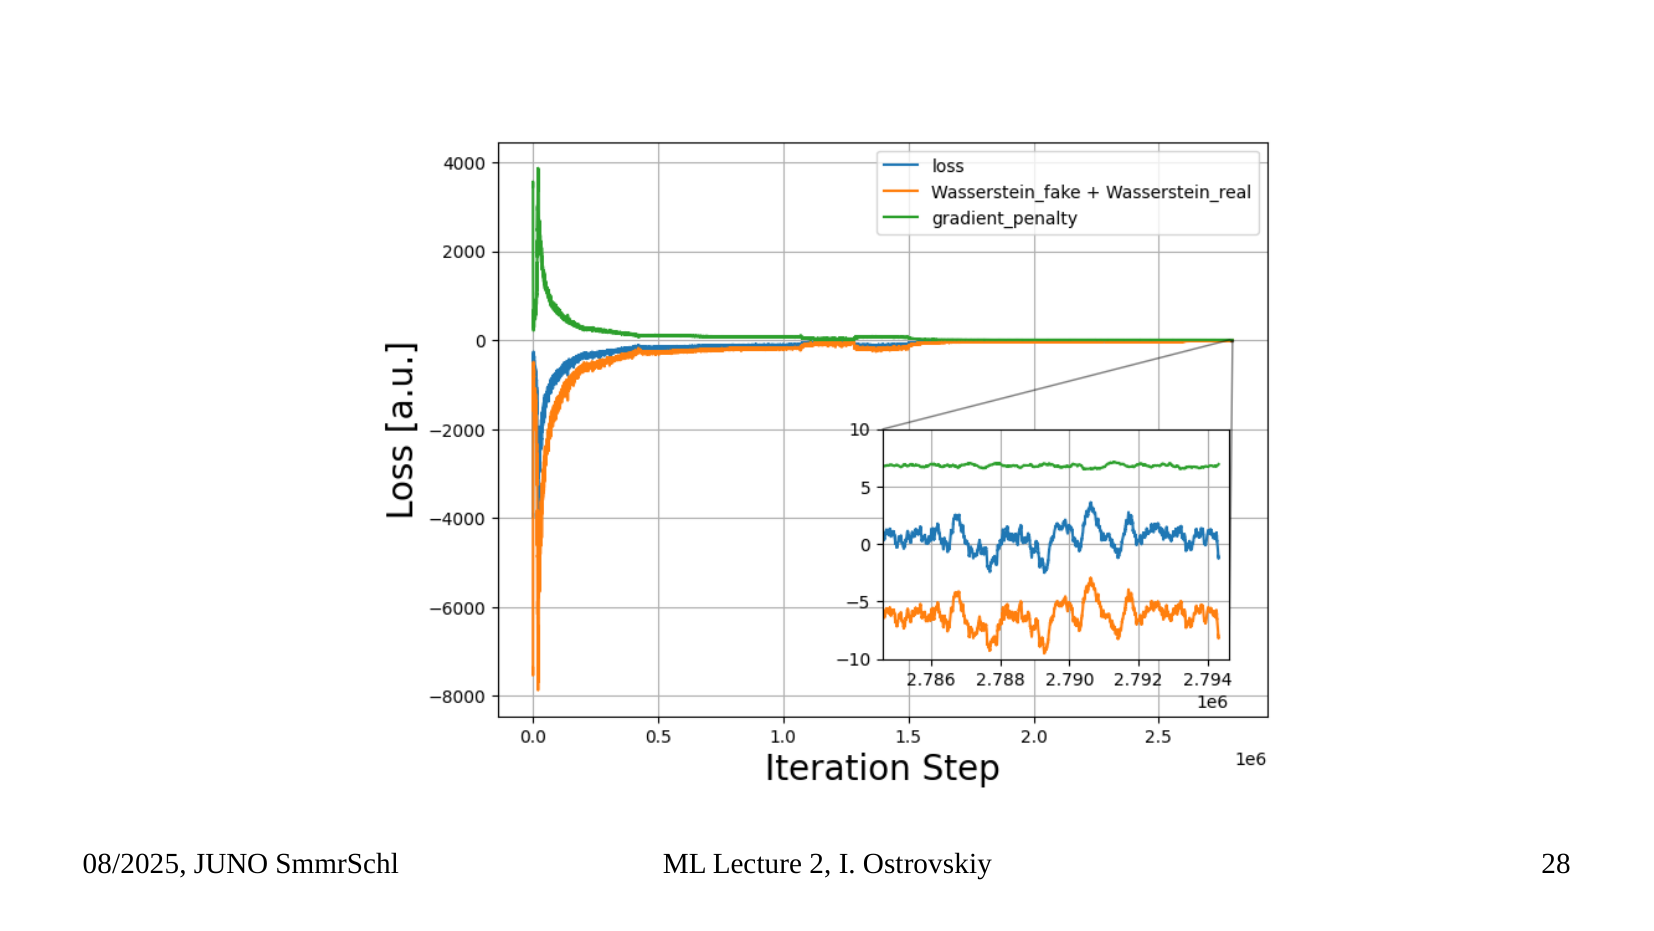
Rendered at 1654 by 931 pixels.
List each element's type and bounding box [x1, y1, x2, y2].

picture [374, 130, 1280, 800]
